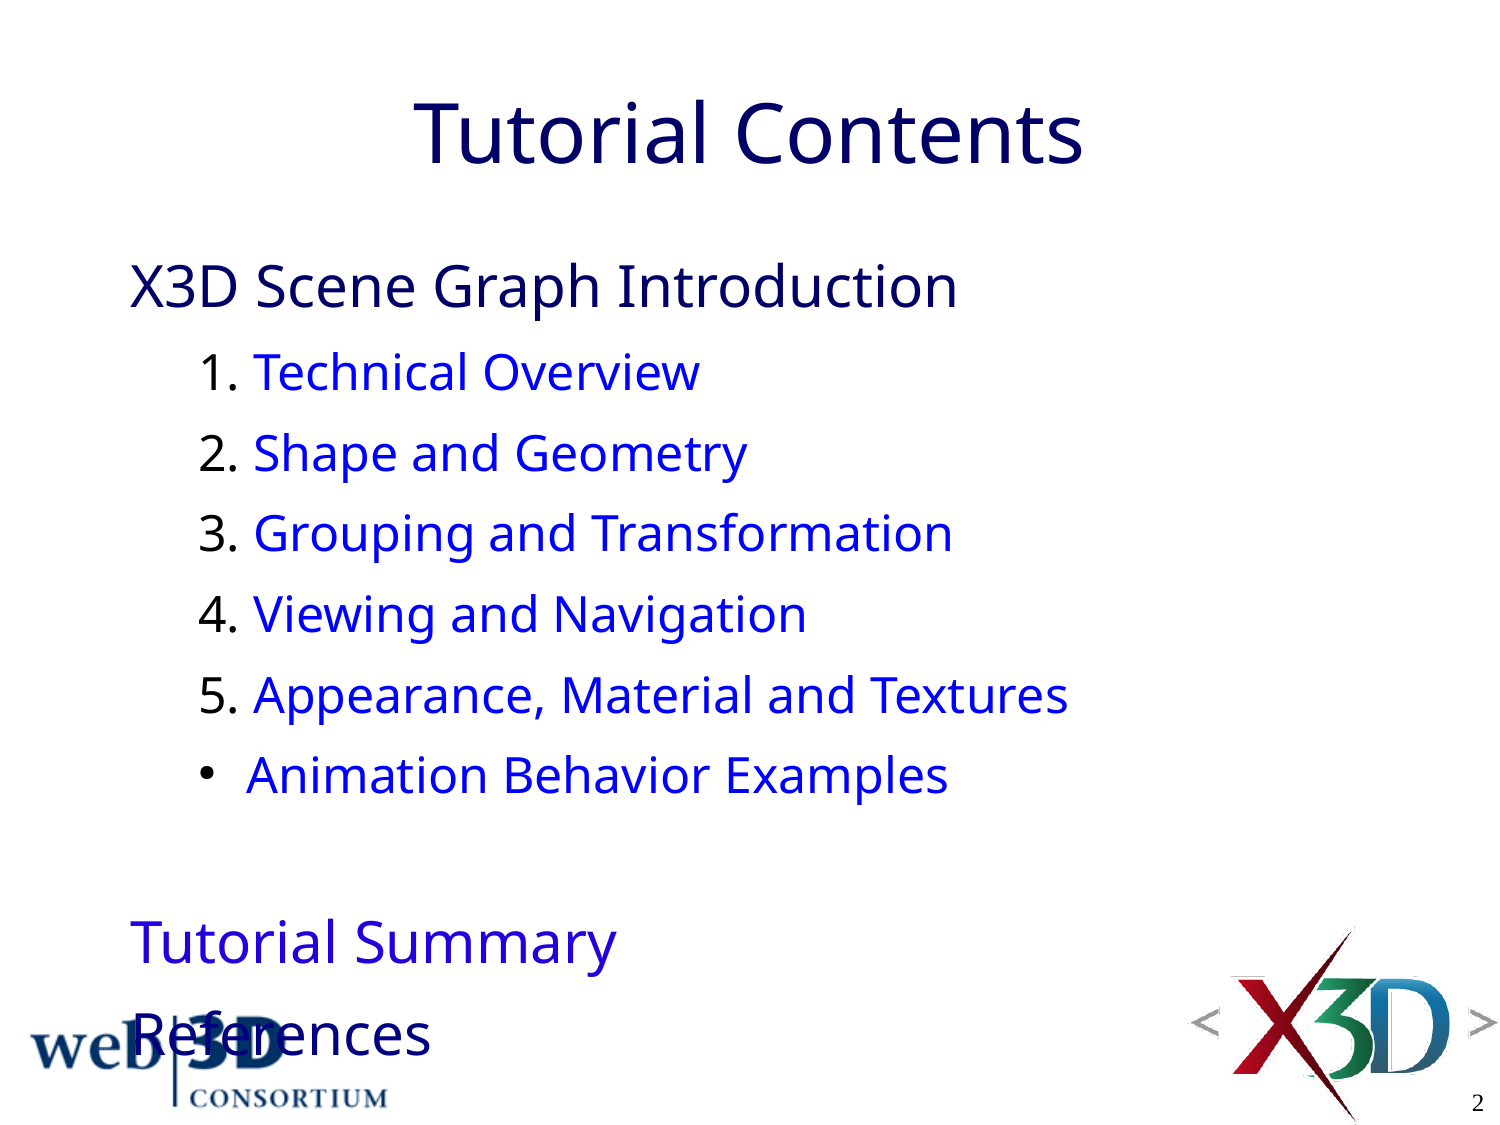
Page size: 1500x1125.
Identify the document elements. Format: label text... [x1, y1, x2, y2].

title Tutorial Contents [112, 37, 1388, 225]
list X3D Scene Graph Introduction Technical Overview Shape and Geometry Grouping and Transformation Viewing and Navigation Appearance, Material and Textures Animation Behavior Examples Tutorial Summary References [112, 237, 1388, 1000]
picture [12, 998, 413, 1118]
picture [1187, 926, 1500, 1125]
